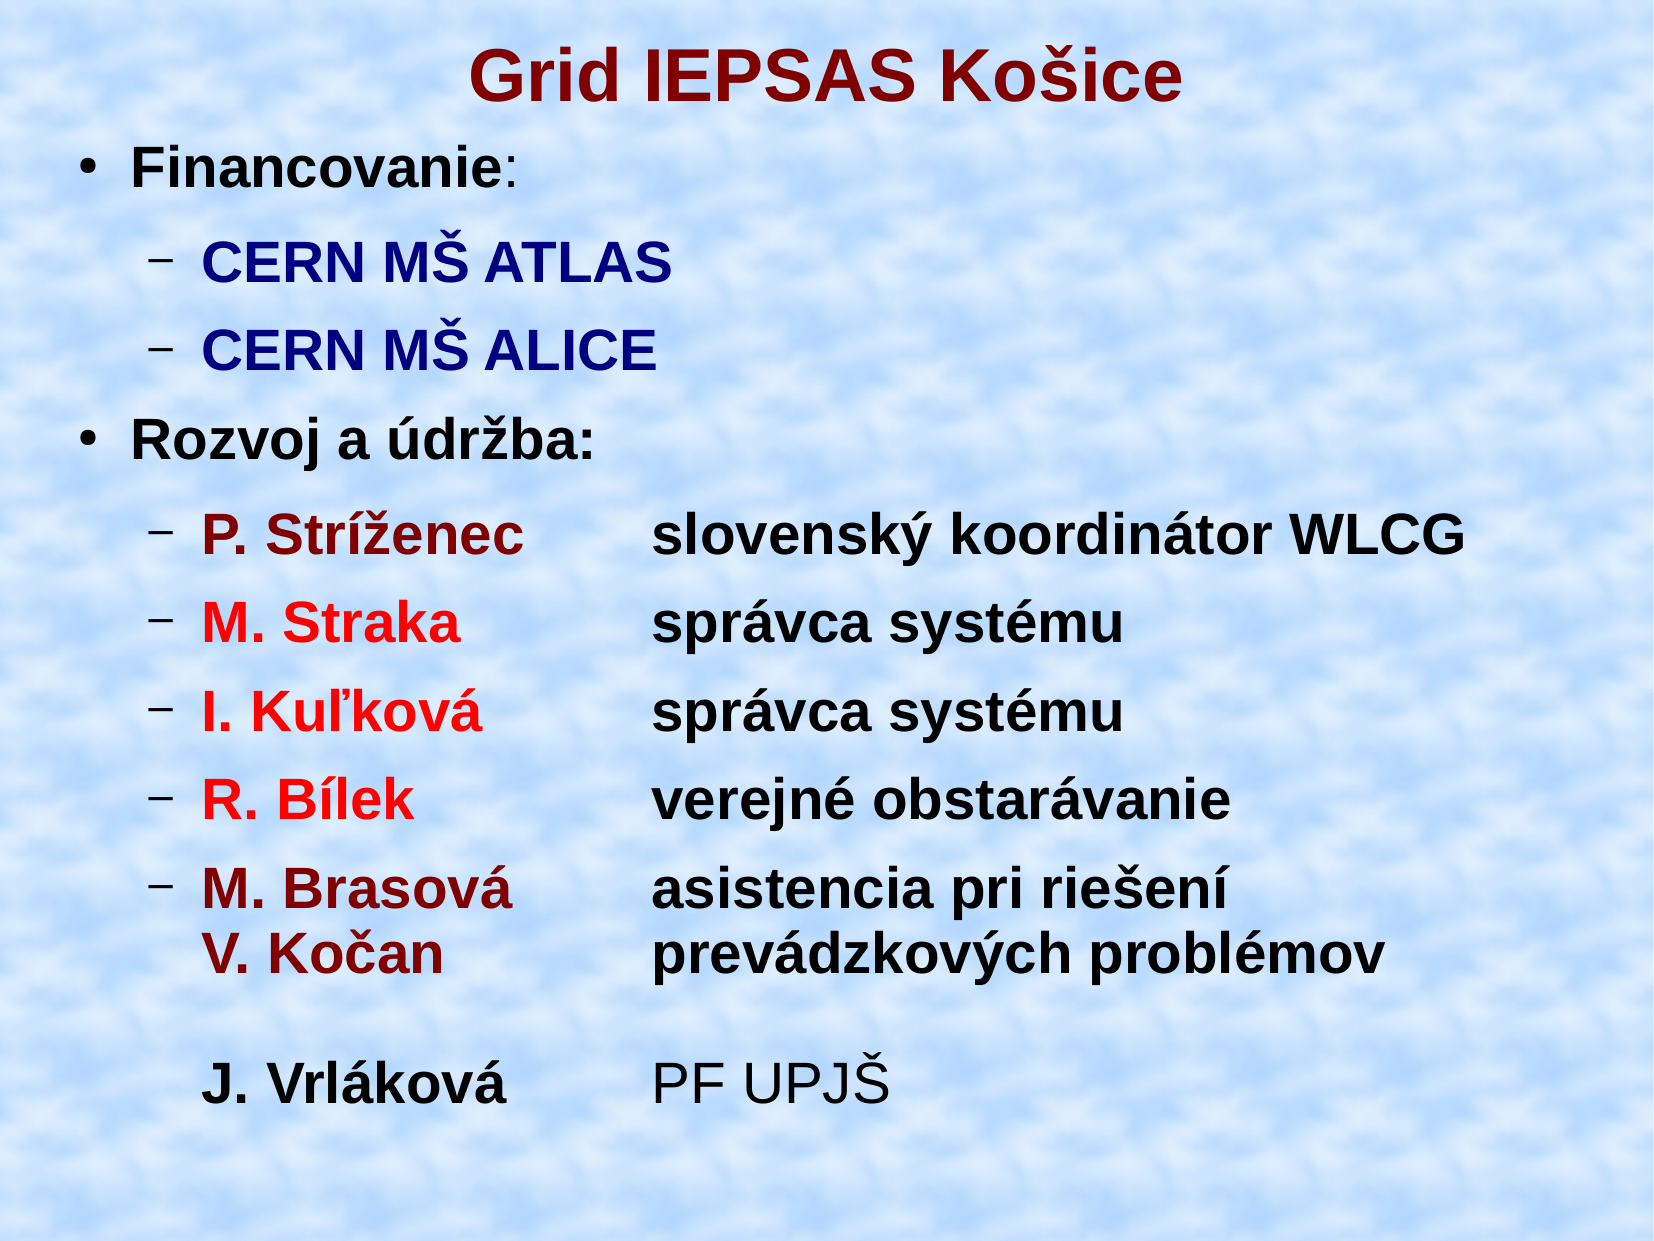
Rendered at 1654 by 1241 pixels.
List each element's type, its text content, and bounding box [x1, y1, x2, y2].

picture [0, 0, 1654, 1241]
title Grid IEPSAS Košice [82, 0, 1571, 135]
list Financovanie: CERN MŠ ATLAS CERN MŠ ALICE Rozvoj a údržba: P. Stríženec slovenský koordinátor WLCG M. Straka správca systému I. Kuľková správca systému R. Bílek verejné obstarávanie M. Brasová asistencia pri riešení V. Kočan prevádzkových problémov J. Vrláková PF UPJŠ [60, 135, 1583, 1201]
